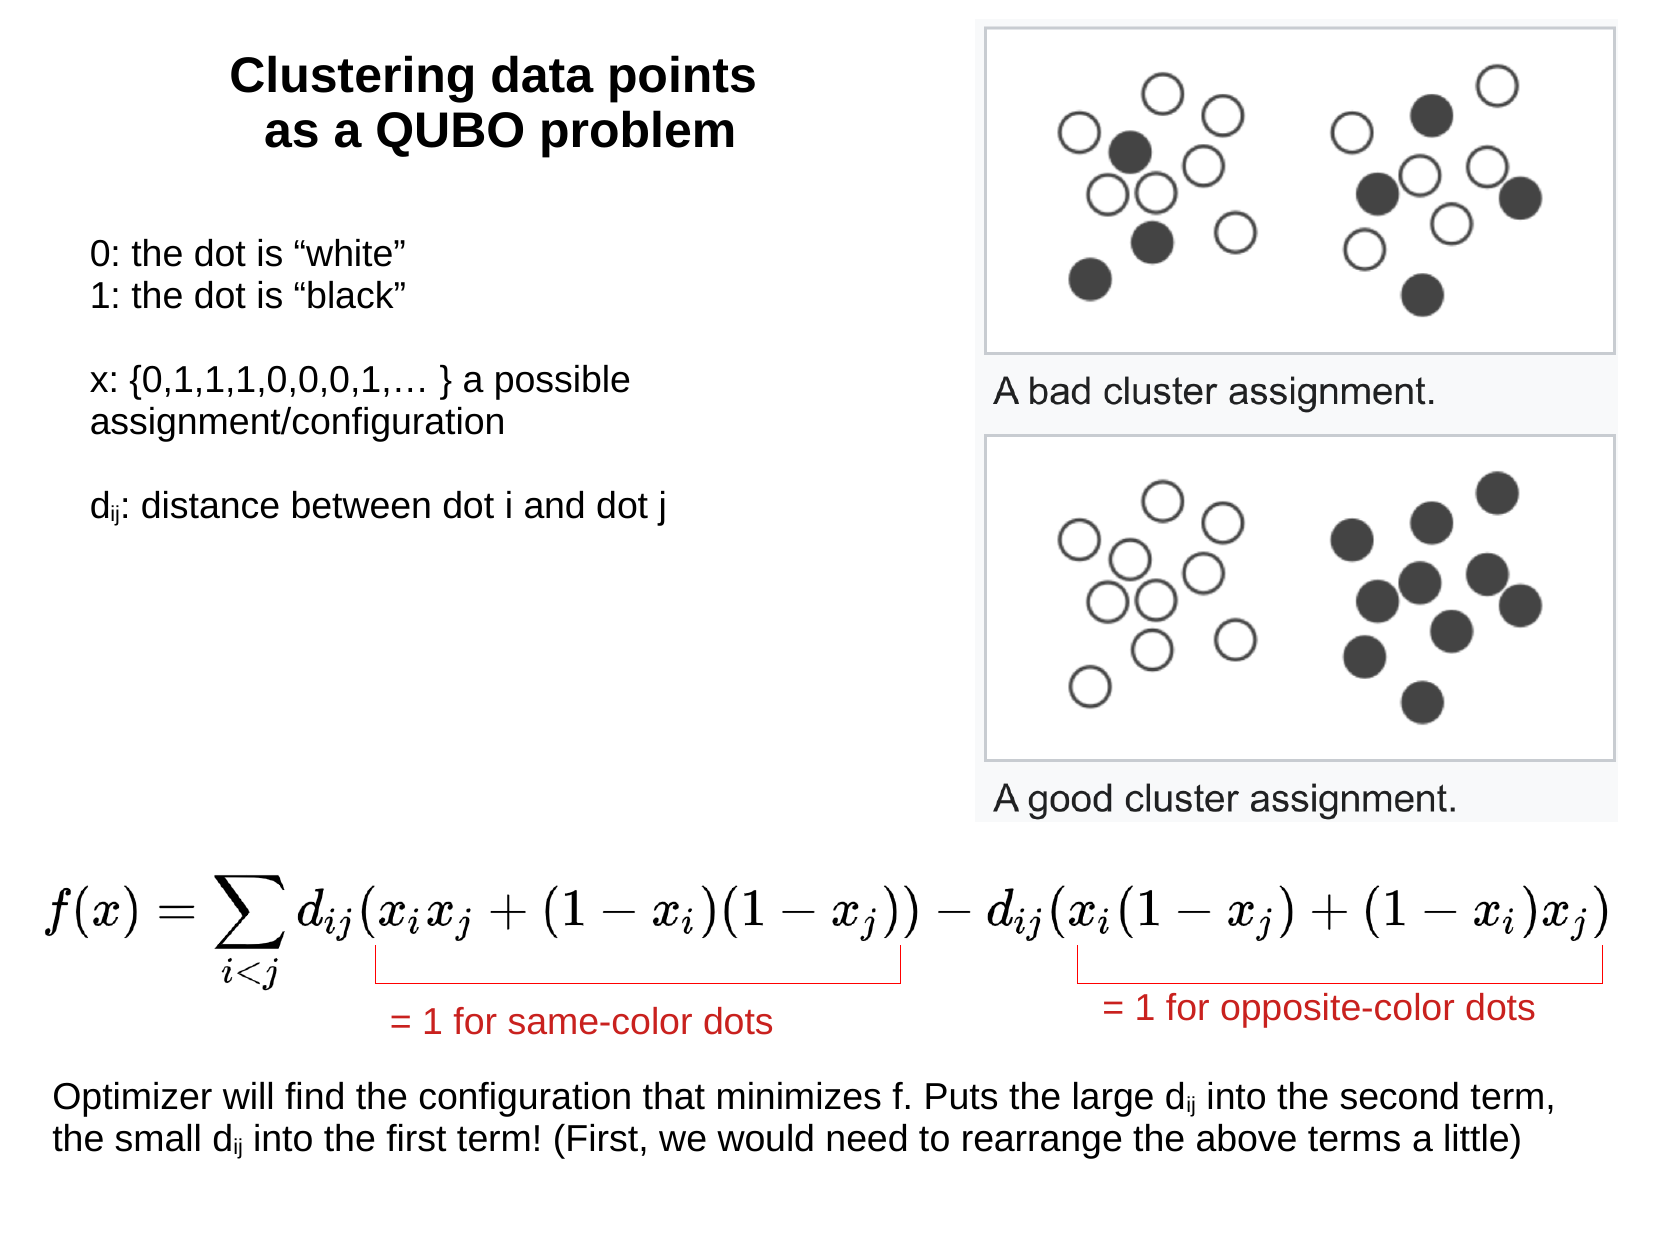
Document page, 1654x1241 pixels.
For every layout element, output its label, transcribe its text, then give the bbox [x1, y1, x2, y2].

text_box = 1 for same-color dots [375, 993, 901, 1051]
text_box Clustering data points as a QUBO problem [138, 39, 863, 201]
picture [0, 862, 1653, 999]
text_box = 1 for opposite-color dots [1087, 979, 1613, 1037]
text_box Optimizer will find the configuration that minimizes f. Puts the large dij into the second term, the small dij into the first term! (First, we would need to rearrange the above terms a little) [37, 1067, 1613, 1167]
text_box = 1 for opposite-color dots [1087, 979, 1602, 983]
picture [975, 19, 1618, 822]
text_box 0: the dot is “white” 1: the dot is “black” x: {0,1,1,1,0,0,0,1,… } a possible assignment/configuration dij: distance between dot i and dot j [75, 225, 751, 534]
